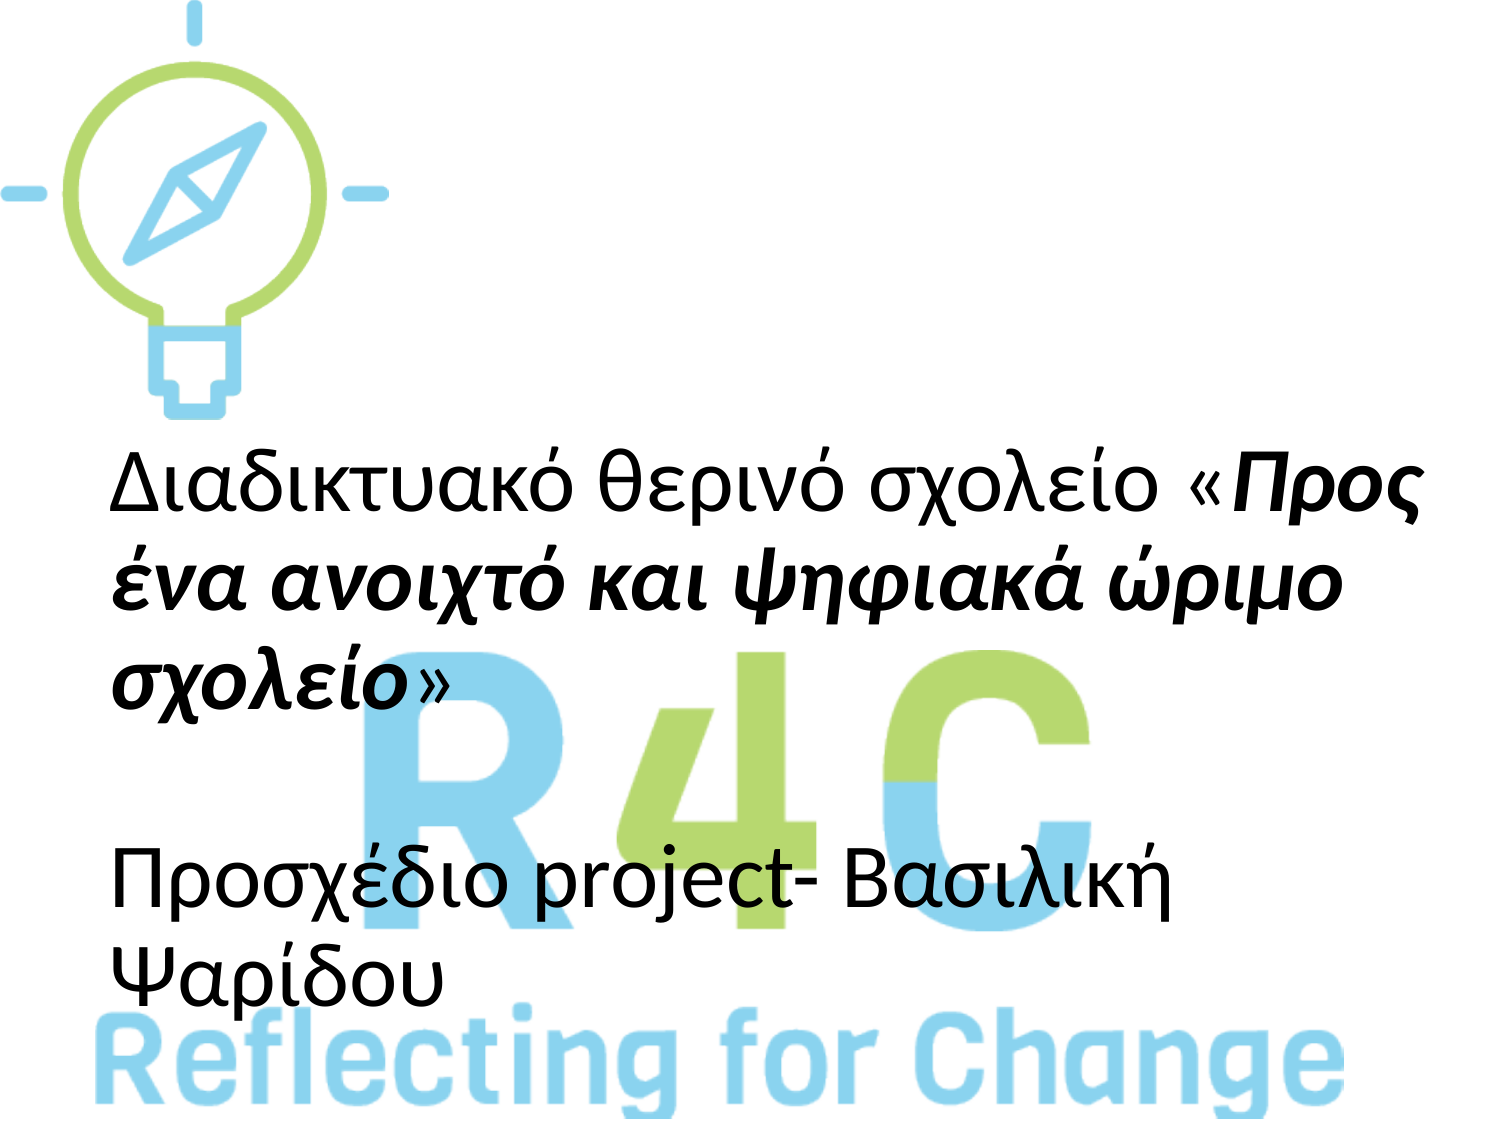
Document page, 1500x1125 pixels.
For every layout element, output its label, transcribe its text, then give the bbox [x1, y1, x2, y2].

picture [95, 817, 1344, 1119]
picture [0, 0, 389, 420]
title Διαδικτυακό θερινό σχολείο «Προς ένα ανοιχτό και ψηφιακά ώριμο σχολείο» Προσχέδιο project- Βασιλική Ψαρίδου [94, 425, 1455, 817]
